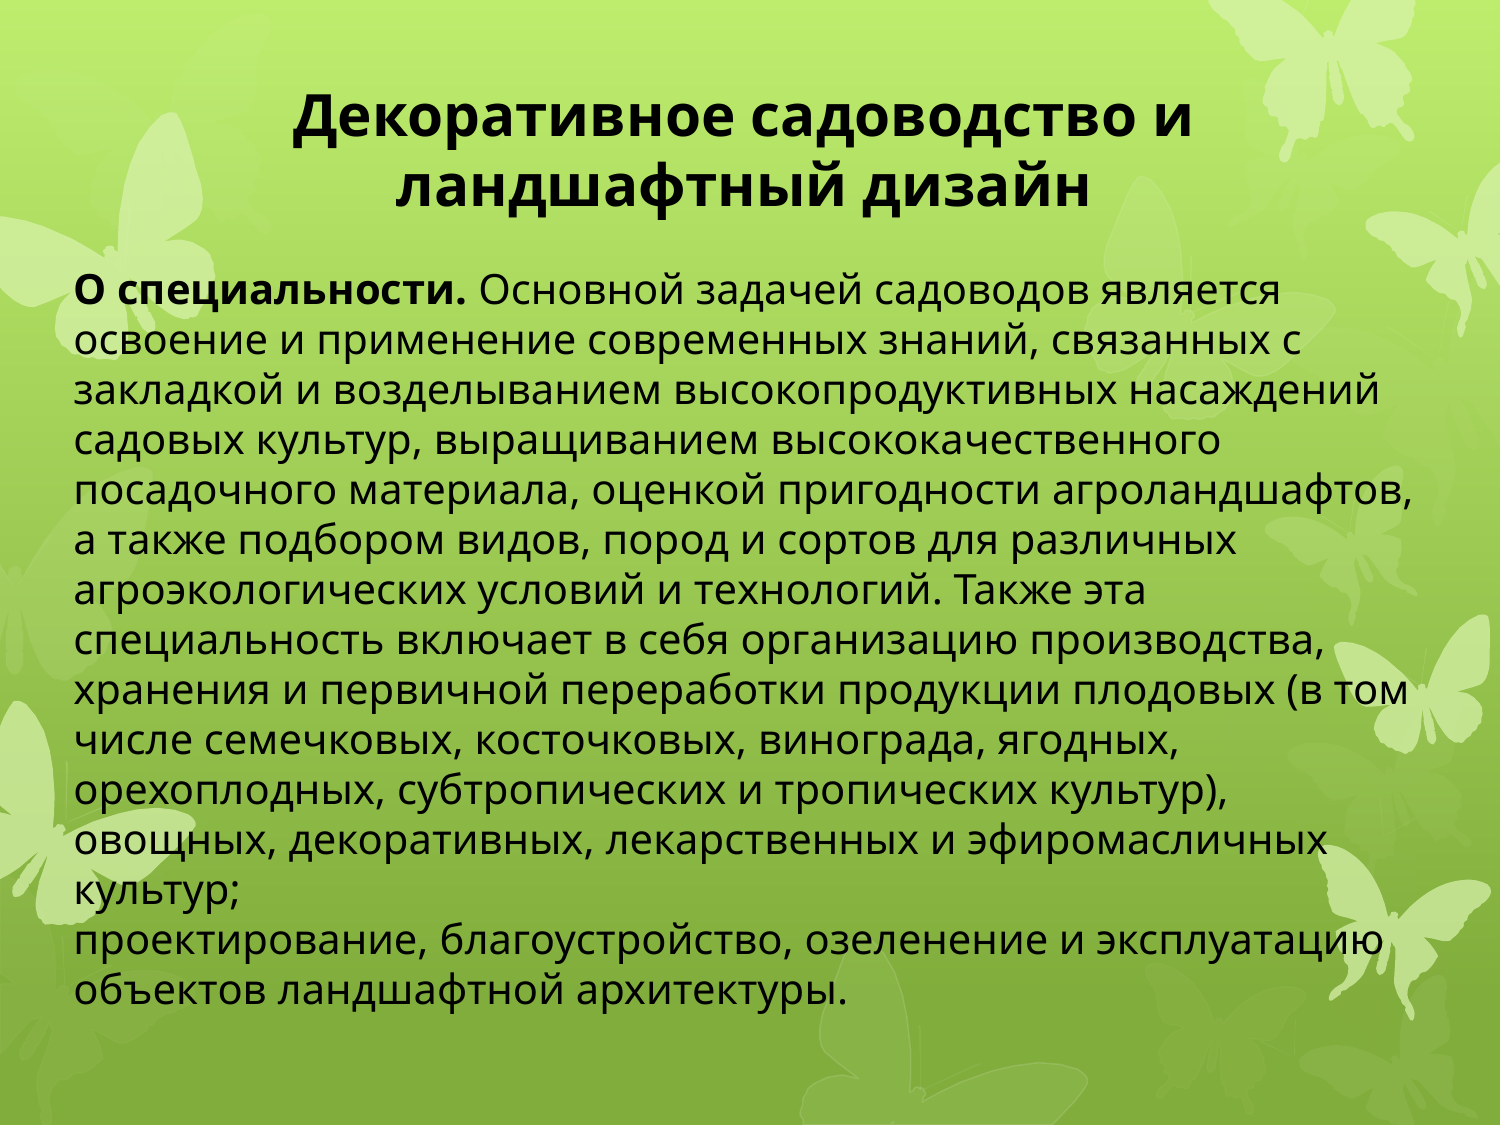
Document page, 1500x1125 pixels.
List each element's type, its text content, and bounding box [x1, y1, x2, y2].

text_box Декоративное садоводство и ландшафтный дизайн О специальности. Основной задачей садоводов является освоение и применение современных знаний, связанных с закладкой и возделыванием высокопродуктивных насаждений садовых культур, выращиванием высококачественного посадочного материала, оценкой пригодности агроландшафтов, а также подбором видов, пород и сортов для различных агроэкологических условий и технологий. Также эта специальность включает в себя организацию производства, хранения и первичной переработки продукции плодовых (в том числе семечковых, косточковых, винограда, ягодных, орехоплодных, субтропических и тропических культур), овощных, декоративных, лекарственных и эфиромасличных культур; проектирование, благоустройство, озеленение и эксплуатацию объектов ландшафтной архитектуры. [58, 70, 1430, 1066]
